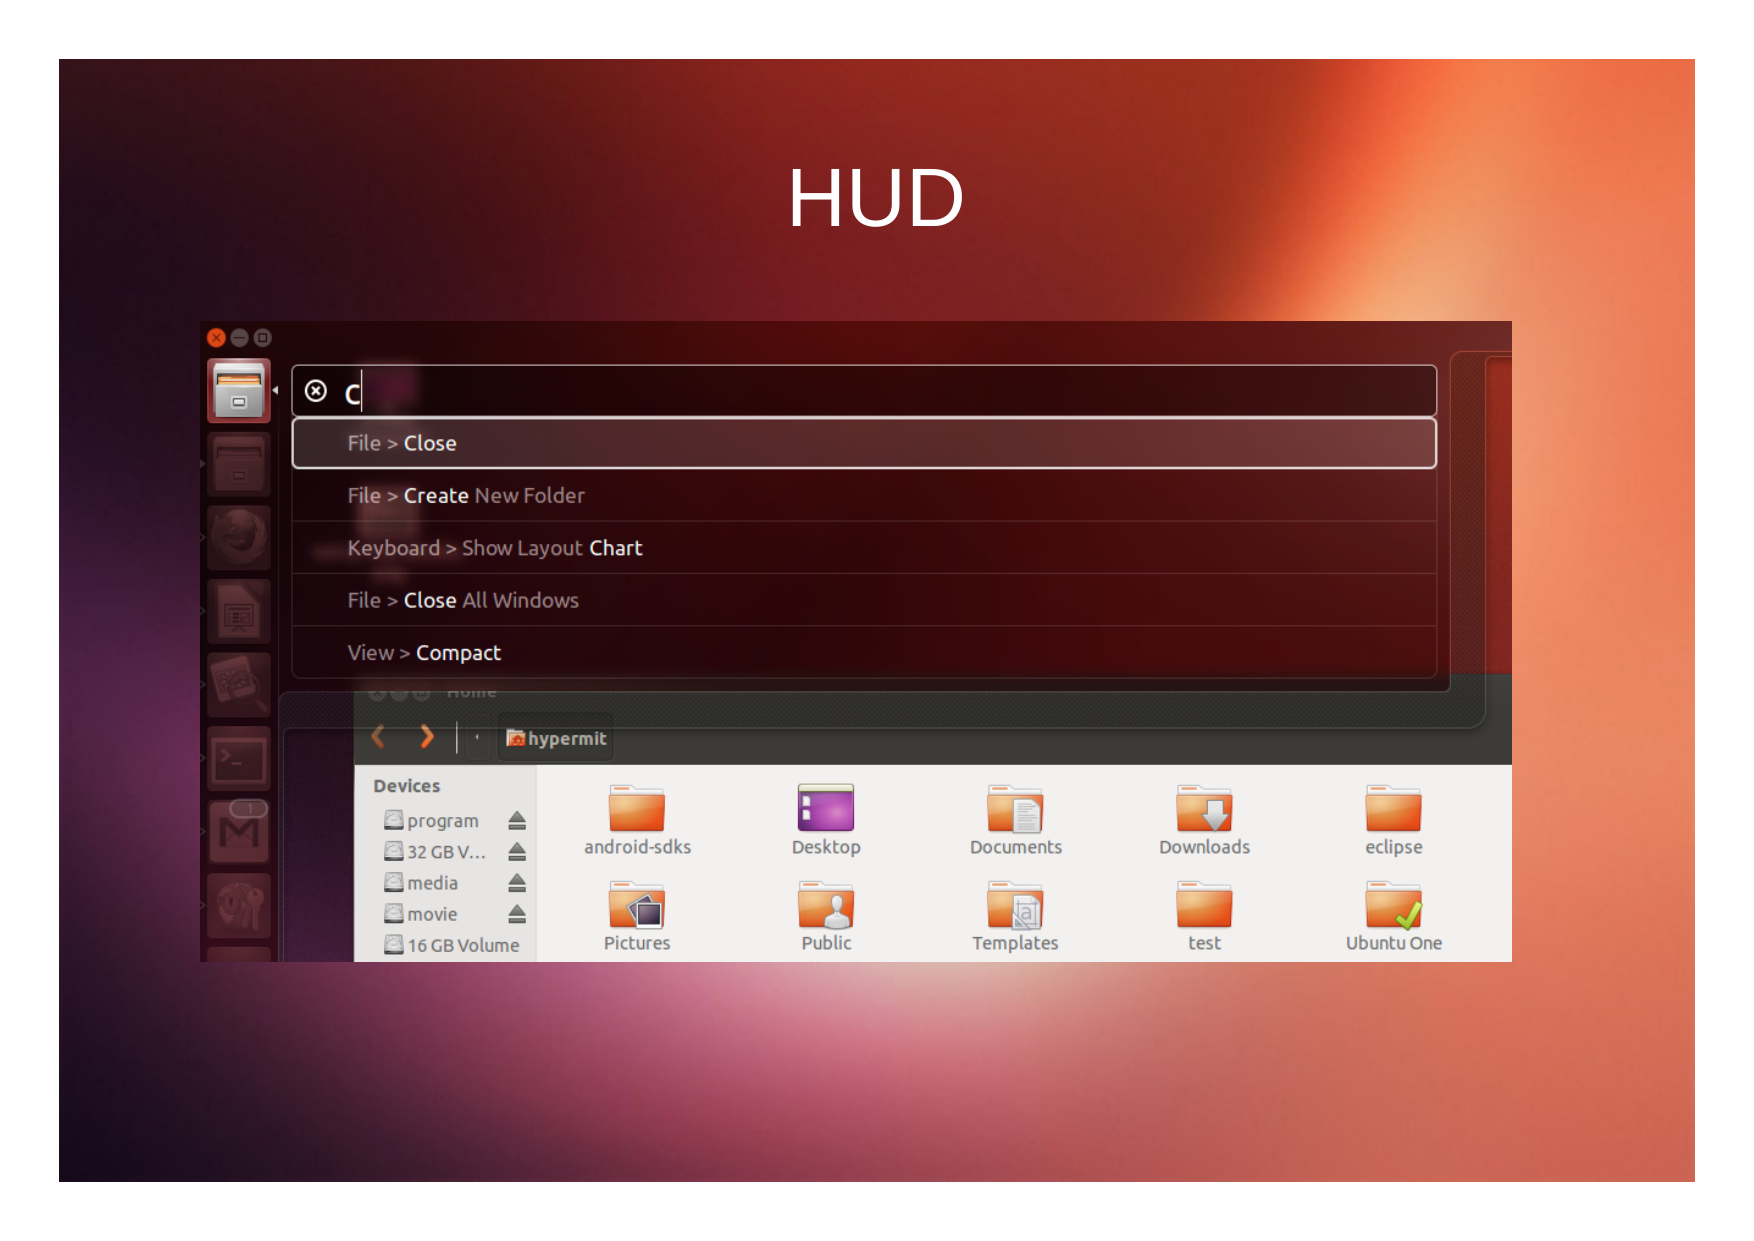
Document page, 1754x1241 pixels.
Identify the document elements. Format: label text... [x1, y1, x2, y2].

title HUD [140, 103, 1614, 292]
picture [59, 59, 1695, 1182]
